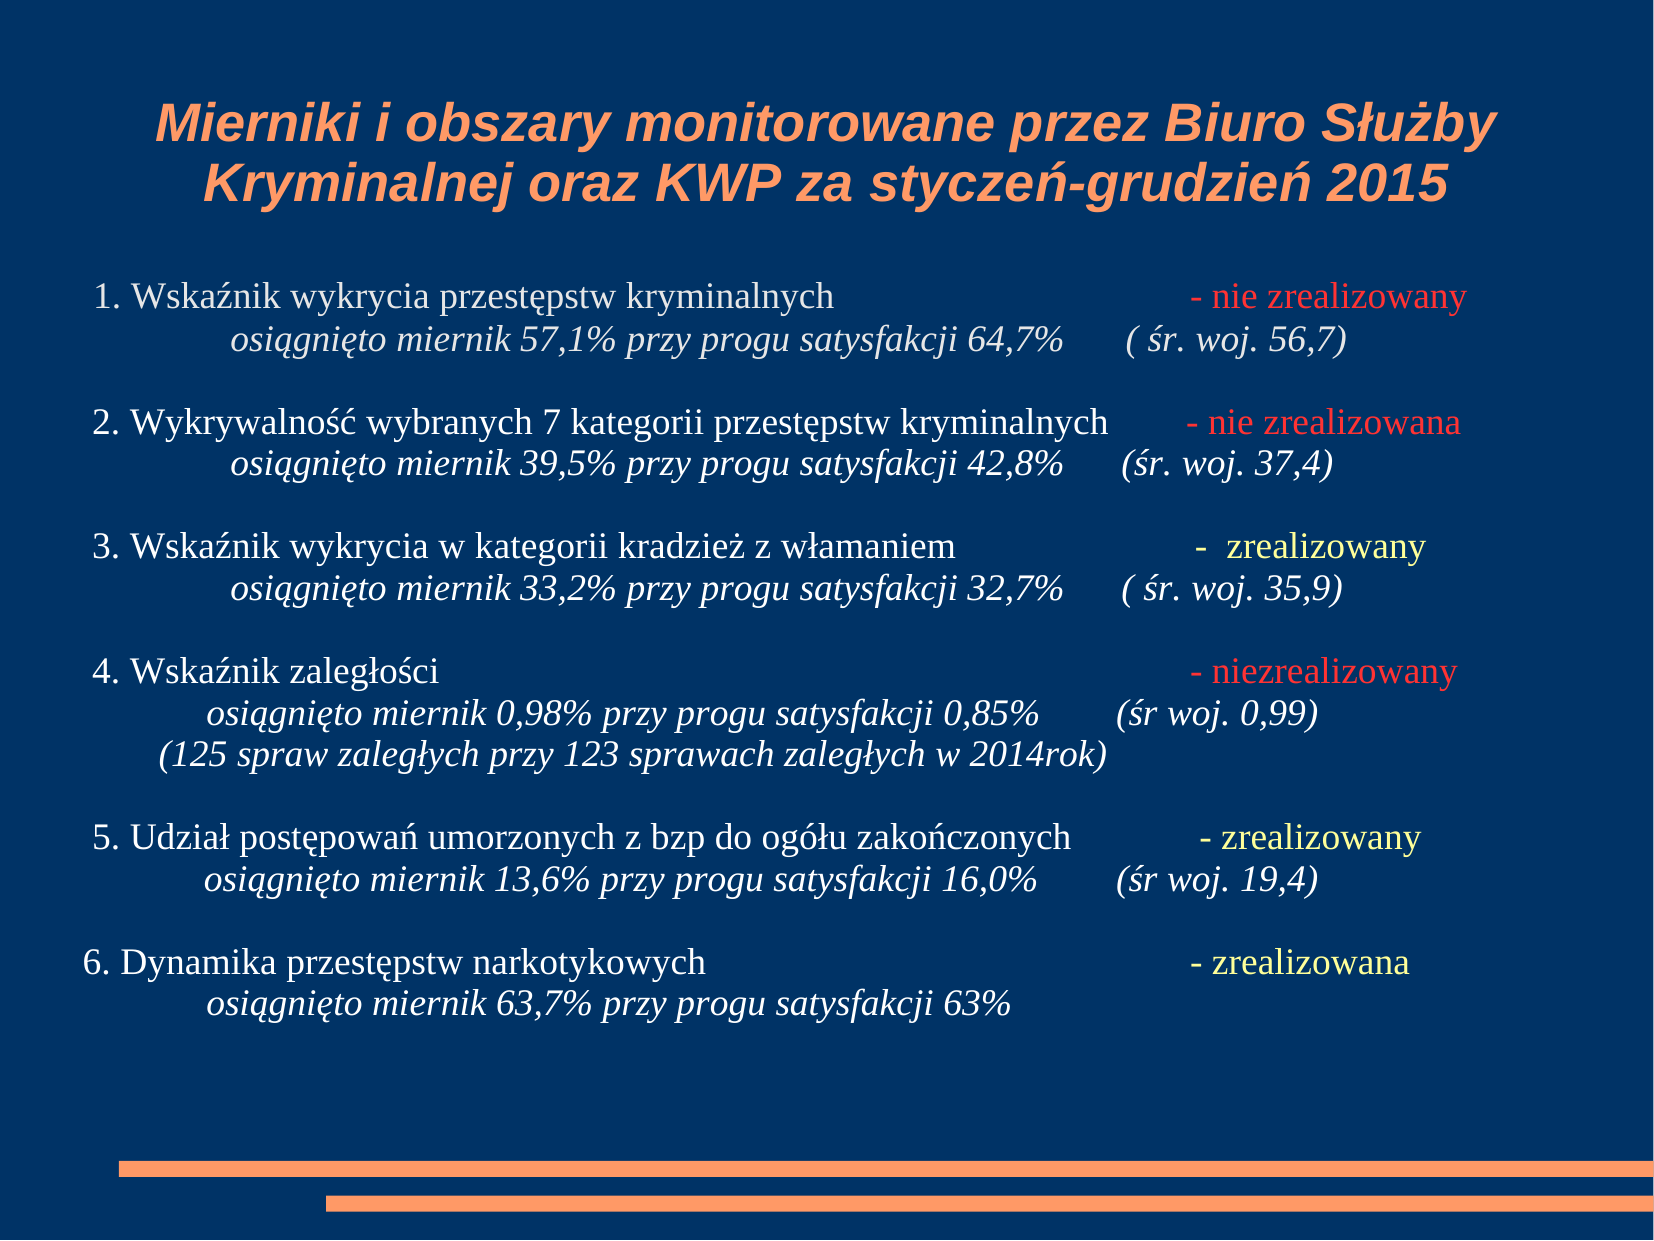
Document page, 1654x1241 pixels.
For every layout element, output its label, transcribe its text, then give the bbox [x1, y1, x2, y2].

list 1. Wskaźnik wykrycia przestępstw kryminalnych - nie zrealizowany osiągnięto miernik 57,1% przy progu satysfakcji 64,7% ( śr. woj. 56,7) 2. Wykrywalność wybranych 7 kategorii przestępstw kryminalnych - nie zrealizowana osiągnięto miernik 39,5% przy progu satysfakcji 42,8% (śr. woj. 37,4) 3. Wskaźnik wykrycia w kategorii kradzież z włamaniem - zrealizowany osiągnięto miernik 33,2% przy progu satysfakcji 32,7% ( śr. woj. 35,9) 4. Wskaźnik zaległości - niezrealizowany osiągnięto miernik 0,98% przy progu satysfakcji 0,85% (śr woj. 0,99) (125 spraw zaległych przy 123 sprawach zaległych w 2014rok) 5. Udział postępowań umorzonych z bzp do ogółu zakończonych - zrealizowany osiągnięto miernik 13,6% przy progu satysfakcji 16,0% (śr woj. 19,4) 6. Dynamika przestępstw narkotykowych - zrealizowana osiągnięto miernik 63,7% przy progu satysfakcji 63% [82, 271, 1571, 1174]
title Mierniki i obszary monitorowane przez Biuro Służby Kryminalnej oraz KWP za styczeń-grudzień 2015 [82, 49, 1571, 257]
